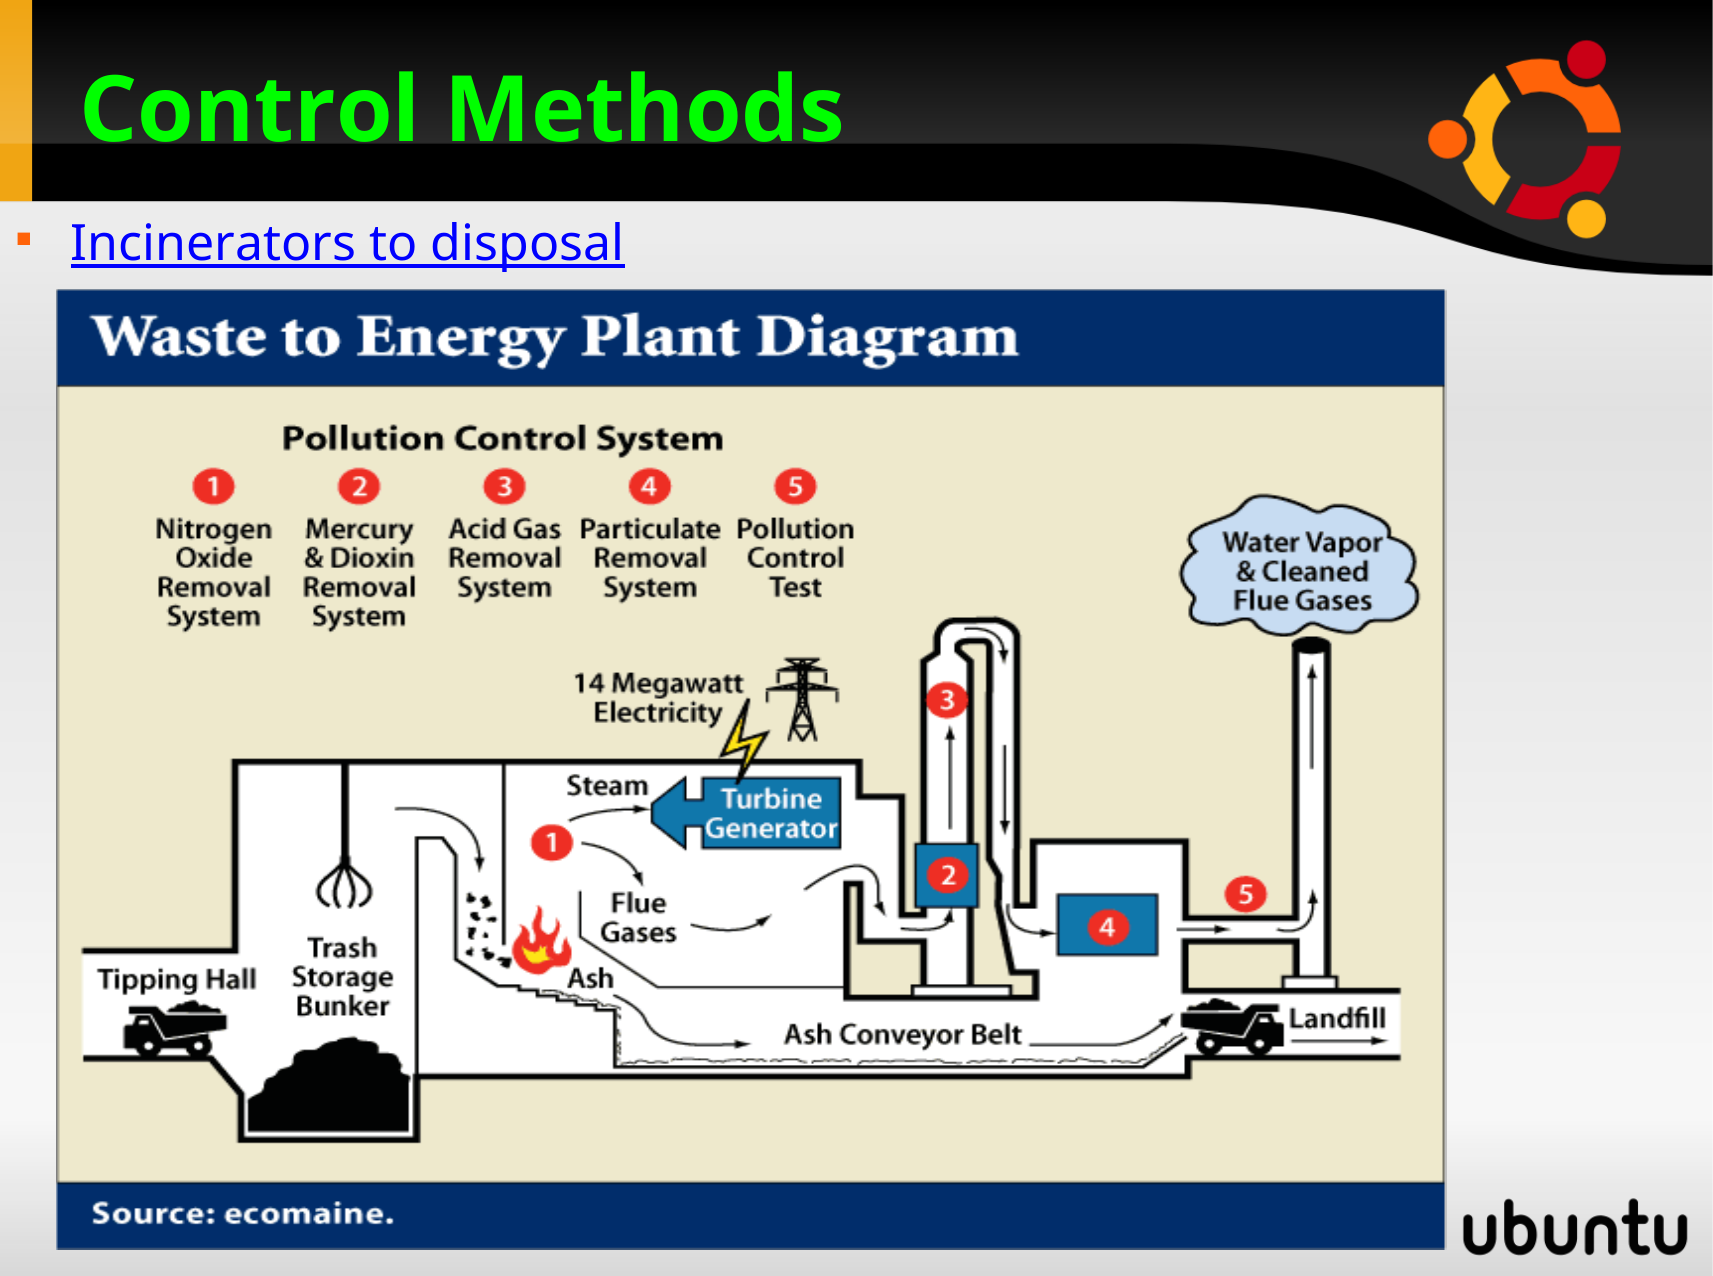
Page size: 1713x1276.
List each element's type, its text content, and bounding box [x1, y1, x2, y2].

title Control Methods [79, 7, 1621, 206]
picture [0, 0, 1713, 1276]
list Incinerators to disposal [0, 206, 1542, 1034]
